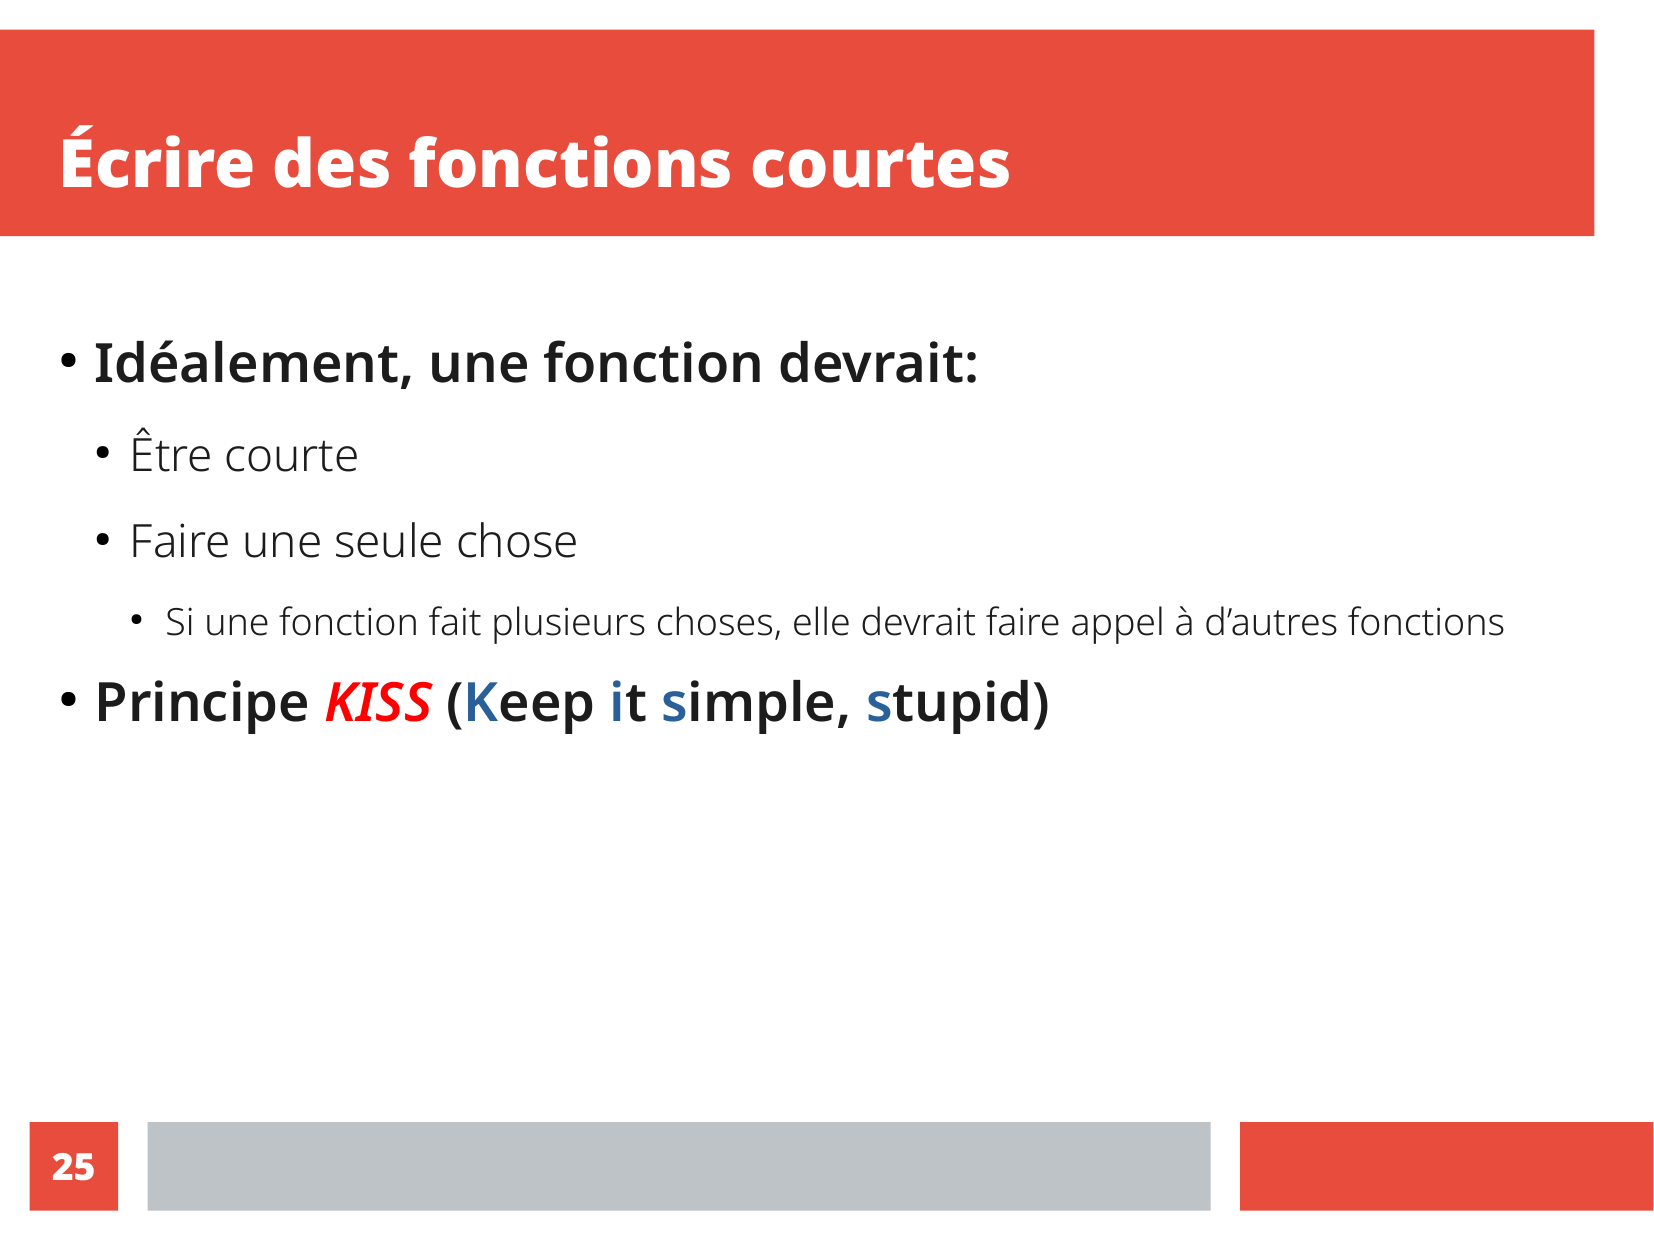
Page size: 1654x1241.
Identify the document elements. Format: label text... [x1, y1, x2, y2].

list Idéalement, une fonction devrait: Être courte Faire une seule chose Si une fonction fait plusieurs choses, elle devrait faire appel à d’autres fonctions Principe KISS (Keep it simple, stupid) [59, 324, 1565, 1093]
title Écrire des fonctions courtes [59, 59, 1595, 207]
